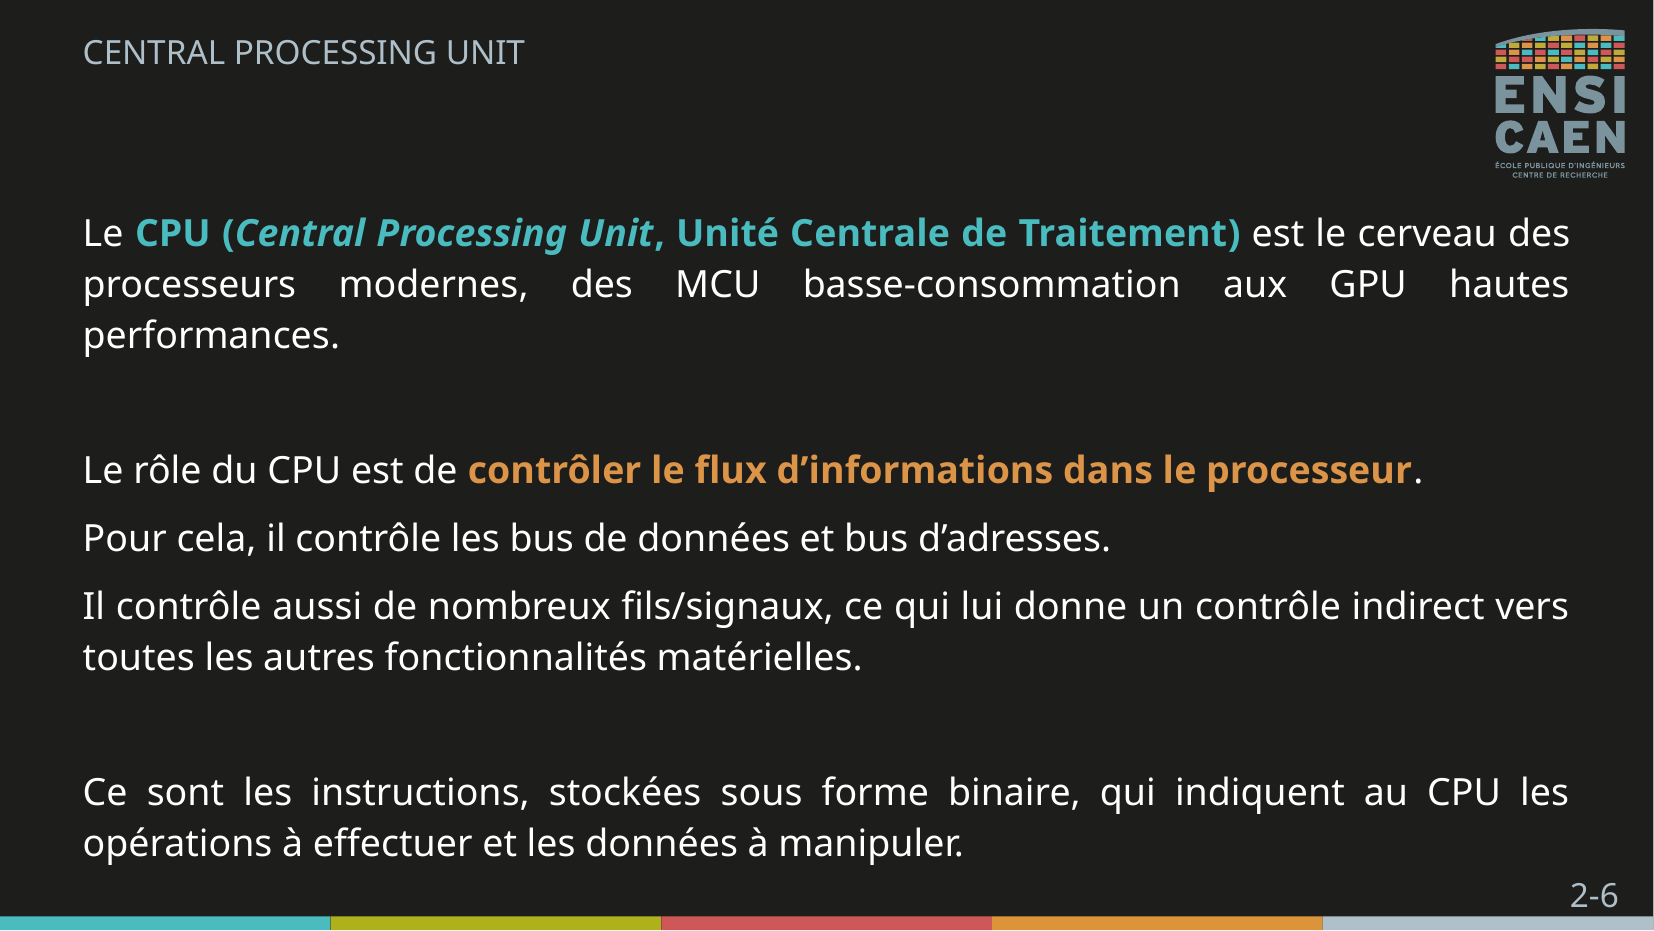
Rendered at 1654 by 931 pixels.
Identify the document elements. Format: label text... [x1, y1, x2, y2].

list Le CPU (Central Processing Unit, Unité Centrale de Traitement) est le cerveau des processeurs modernes, des MCU basse-consommation aux GPU hautes performances. Le rôle du CPU est de contrôler le flux d’informations dans le processeur. Pour cela, il contrôle les bus de données et bus d’adresses. Il contrôle aussi de nombreux fils/signaux, ce qui lui donne un contrôle indirect vers toutes les autres fonctionnalités matérielles. Ce sont les instructions, stockées sous forme binaire, qui indiquent au CPU les opérations à effectuer et les données à manipuler. [82, 206, 1571, 916]
title CENTRAL PROCESSING UNIT [82, 0, 1467, 148]
